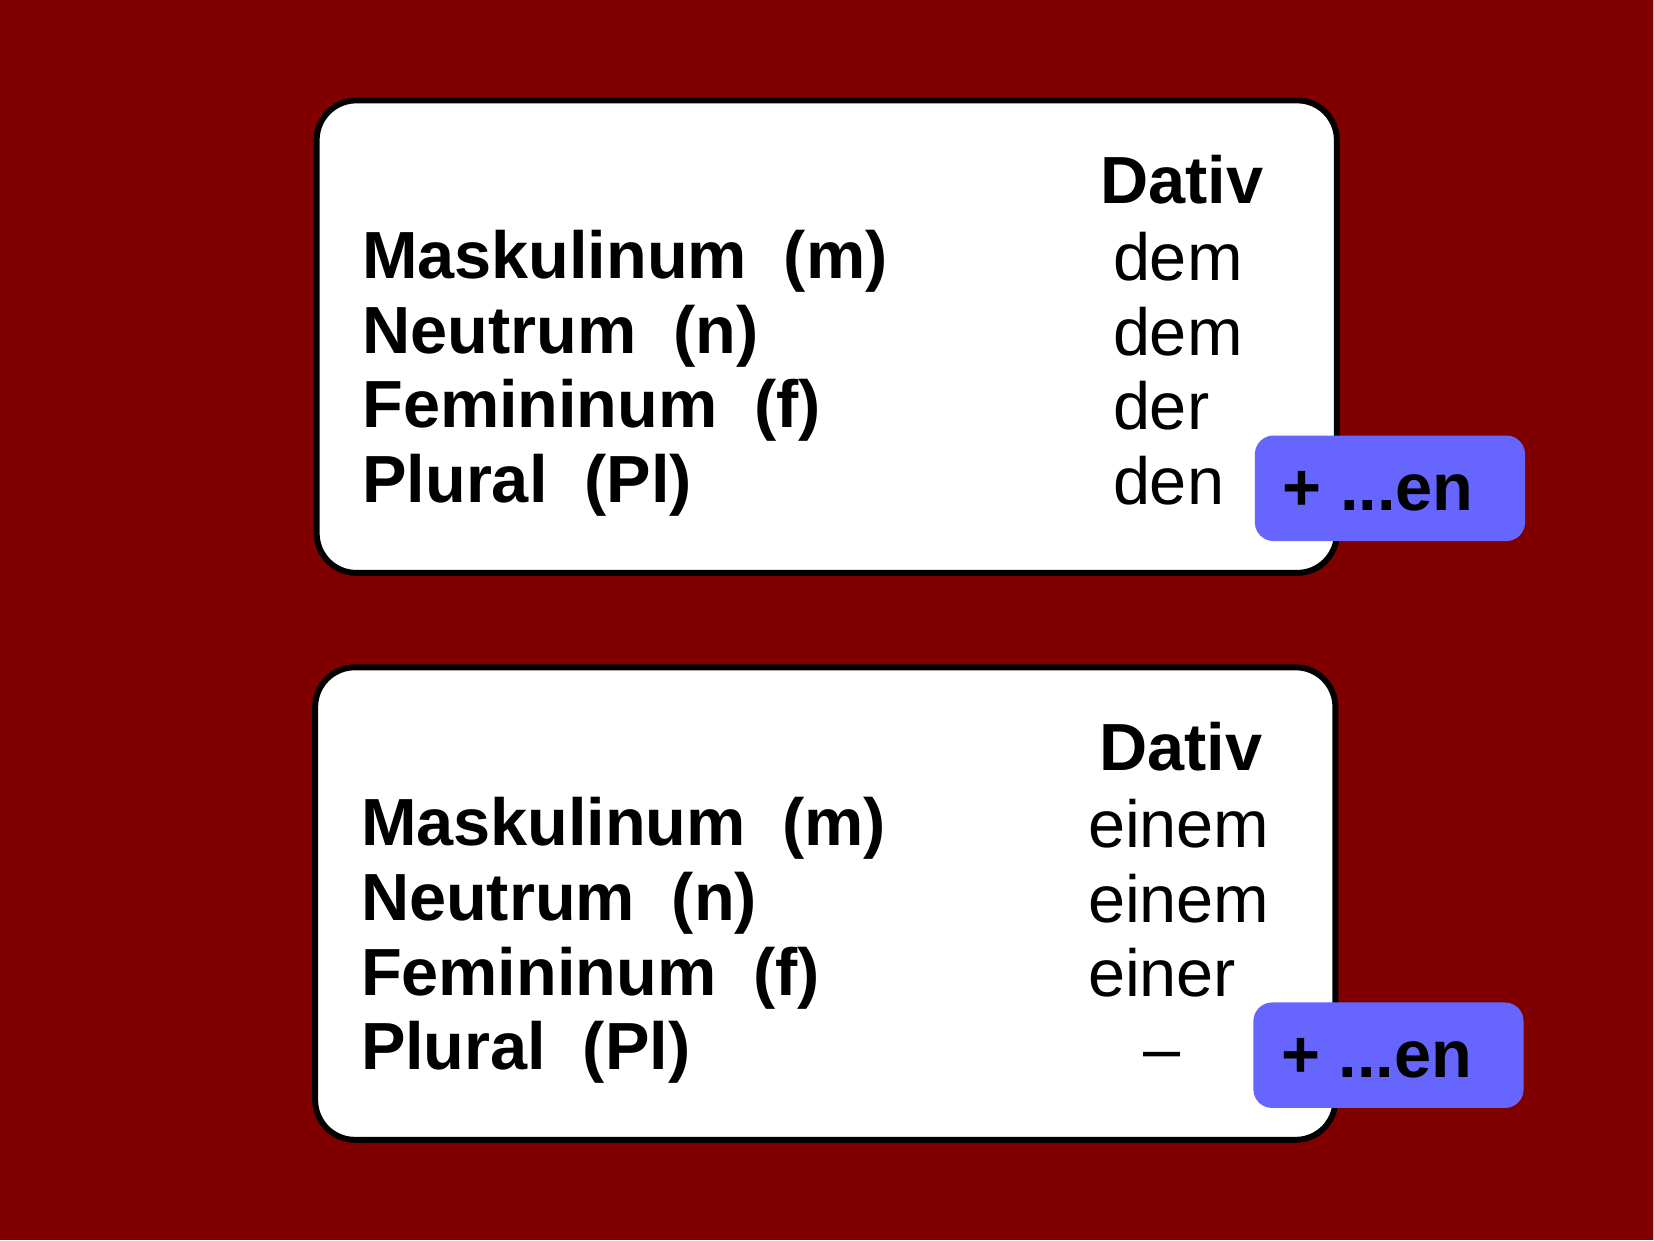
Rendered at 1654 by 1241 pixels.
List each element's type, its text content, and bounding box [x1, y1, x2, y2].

text_box [316, 100, 1517, 573]
text_box [1335, 1103, 1516, 1107]
text_box einem einem einer – [1073, 779, 1335, 1184]
text_box + ...en [1268, 442, 1536, 536]
text_box dem dem der den [1098, 212, 1288, 527]
text_box [315, 667, 1336, 1140]
text_box [1288, 437, 1519, 442]
text_box + ...en [1335, 1009, 1534, 1103]
text_box Dativ Maskulinum (m) Neutrum (n) Femininum (f) Plural (Pl) [347, 135, 1401, 540]
text_box Dativ Maskulinum (m) Neutrum (n) Femininum (f) Plural (Pl) [346, 702, 1399, 1107]
text_box [1335, 1003, 1518, 1009]
